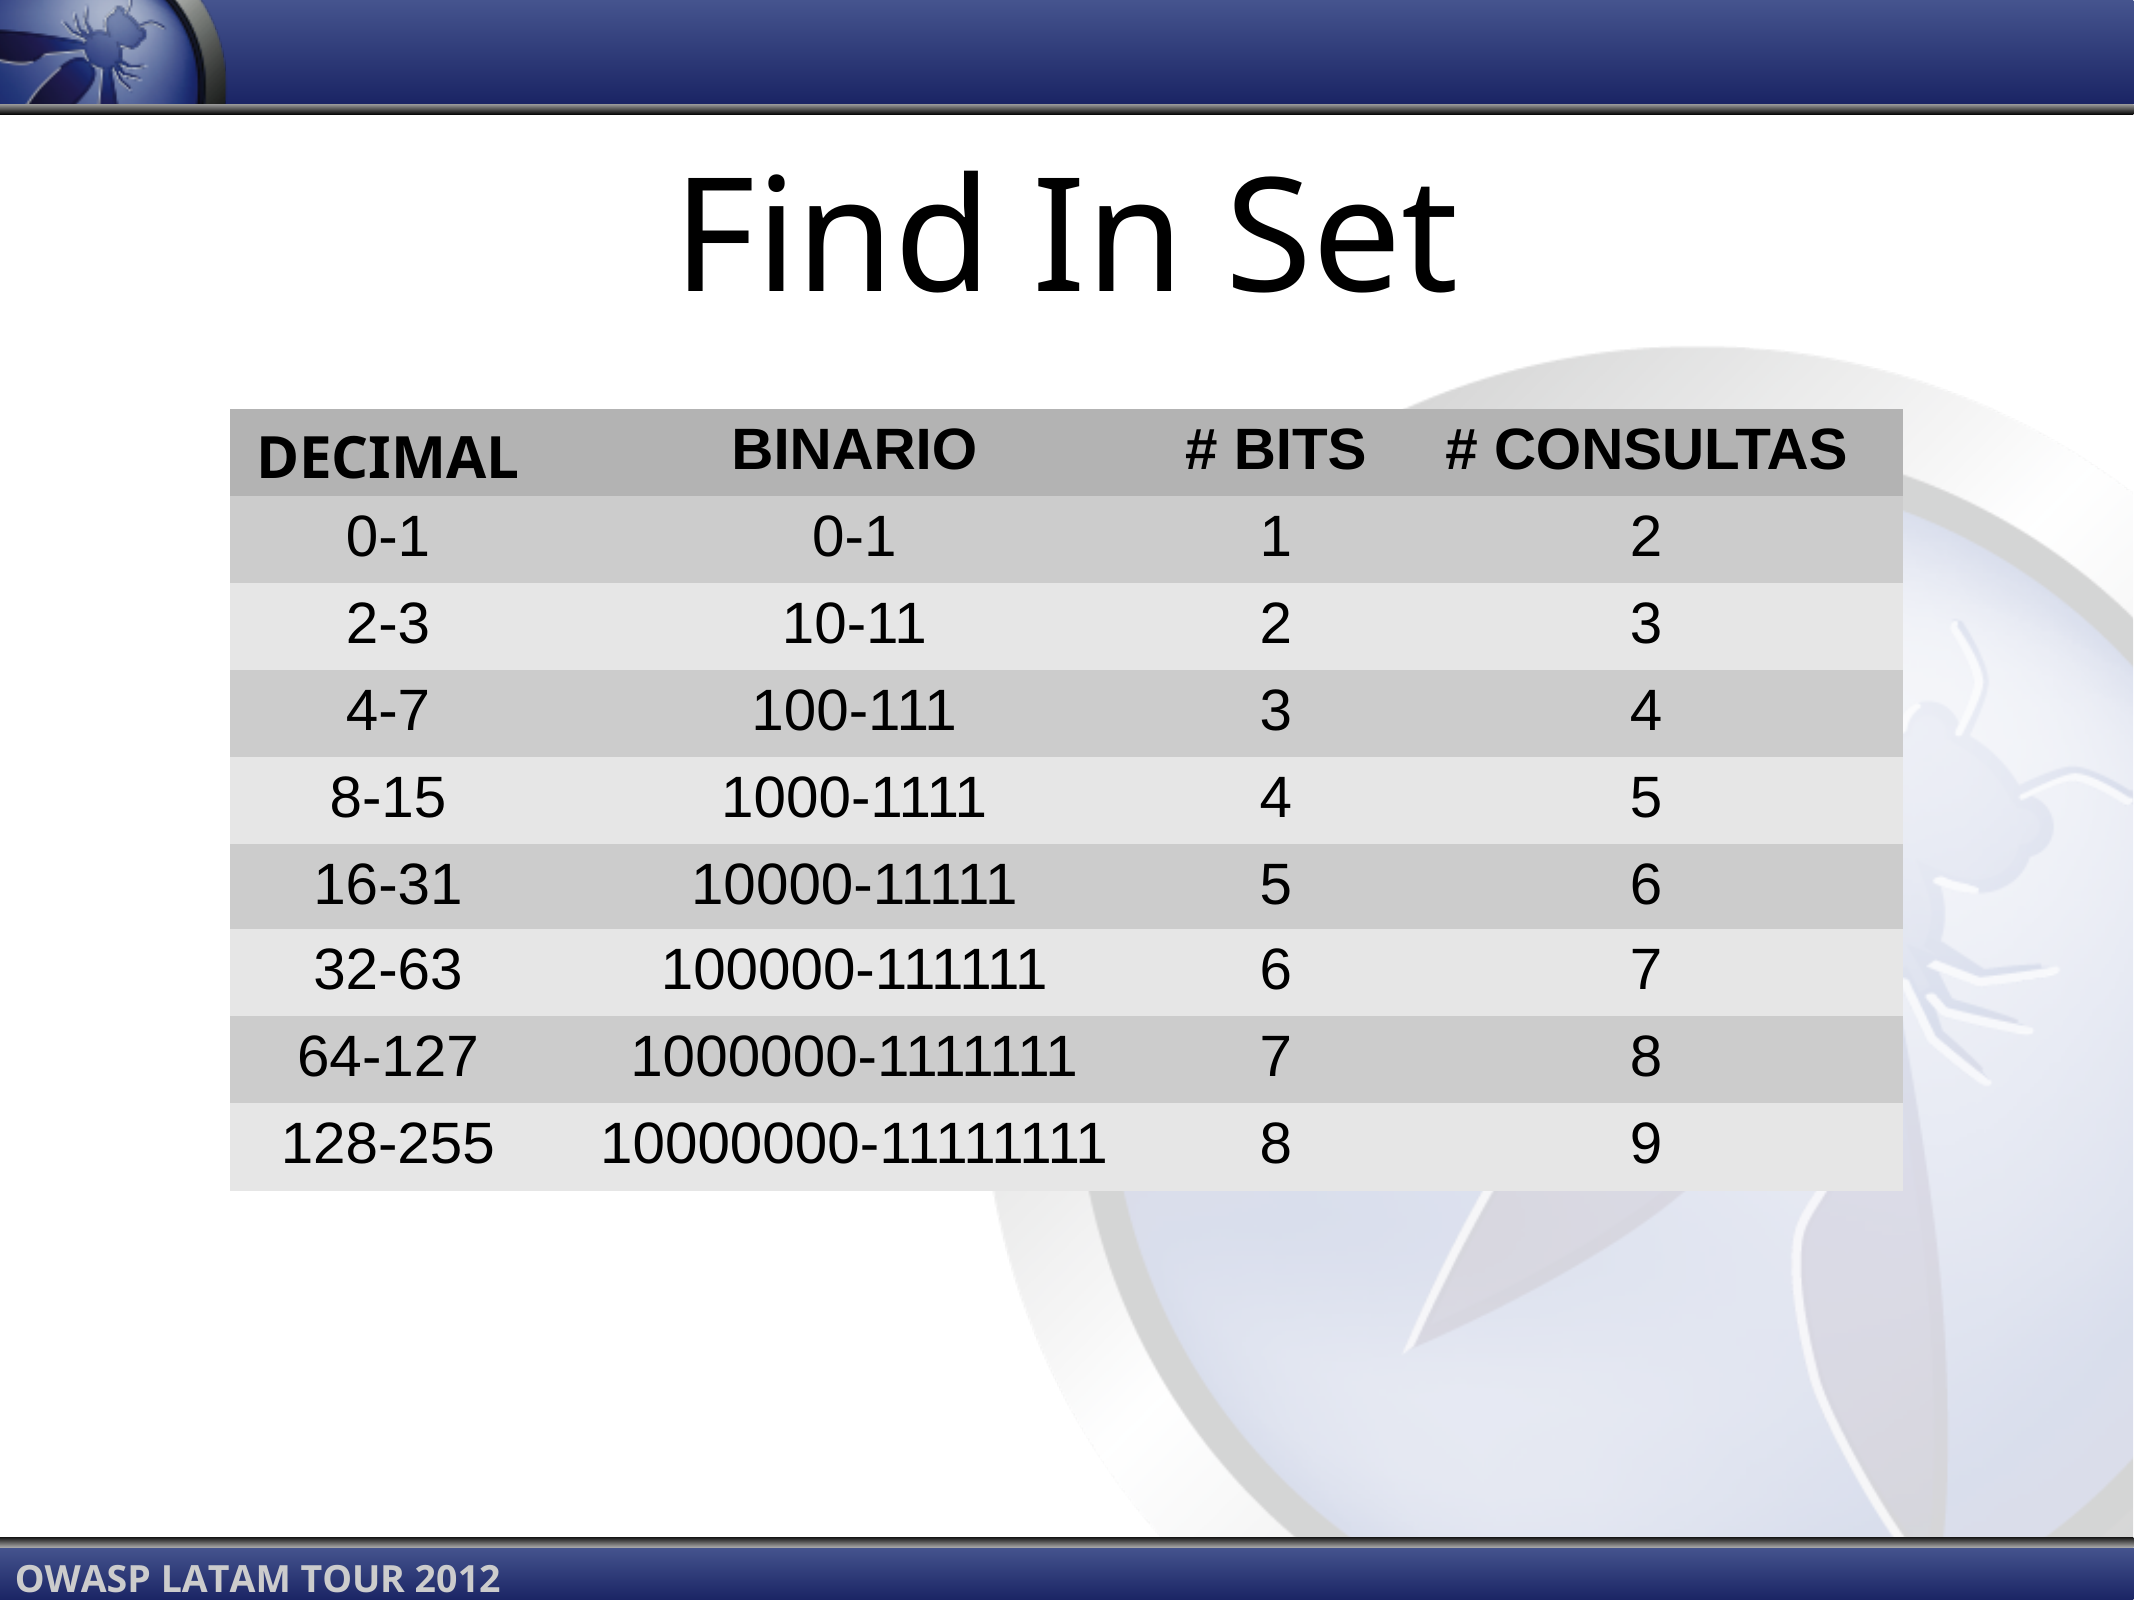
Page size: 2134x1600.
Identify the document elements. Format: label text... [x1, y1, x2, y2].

table_cell 10-11 [546, 583, 1162, 670]
table_cell 3 [1162, 670, 1389, 757]
table_cell 7 [1162, 1016, 1389, 1103]
table_cell 0-1 [546, 496, 1162, 583]
table_header # CONSULTAS [1389, 409, 1903, 496]
table_cell 5 [1162, 844, 1389, 929]
table_cell 10000-11111 [546, 844, 1162, 929]
table_cell 10000000-11111111 [546, 1103, 1162, 1191]
table_header BINARIO [546, 409, 1162, 496]
table_cell 100-111 [546, 670, 1162, 757]
table_cell 2 [1162, 583, 1389, 670]
table_cell 0-1 [230, 496, 546, 583]
table_header # BITS [1162, 409, 1389, 496]
table_cell 8 [1389, 1016, 1903, 1103]
table_cell 6 [1162, 929, 1389, 1016]
table_cell 1000000-1111111 [546, 1016, 1162, 1103]
table_cell 2 [1389, 496, 1903, 583]
table_cell 1 [1162, 496, 1389, 583]
table_header DECIMAL [230, 409, 546, 496]
table_cell 64-127 [230, 1016, 546, 1103]
table_cell 7 [1389, 929, 1903, 1016]
table_cell 6 [1389, 844, 1903, 929]
picture [983, 342, 2134, 1600]
table_cell 9 [1389, 1103, 1903, 1191]
table_cell 8-15 [230, 757, 546, 844]
table_cell 3 [1389, 583, 1903, 670]
table_cell 16-31 [230, 844, 546, 929]
table_cell 100000-111111 [546, 929, 1162, 1016]
table_cell 4 [1162, 757, 1389, 844]
title Find In Set [208, 125, 1925, 712]
table_cell 4-7 [230, 670, 546, 757]
table_cell 128-255 [230, 1103, 546, 1191]
table_cell 2-3 [230, 583, 546, 670]
table_cell 5 [1389, 757, 1903, 844]
table_cell 1000-1111 [546, 757, 1162, 844]
table_cell 32-63 [230, 929, 546, 1016]
picture [0, 0, 228, 104]
table_cell 4 [1389, 670, 1903, 757]
table_cell 8 [1162, 1103, 1389, 1191]
